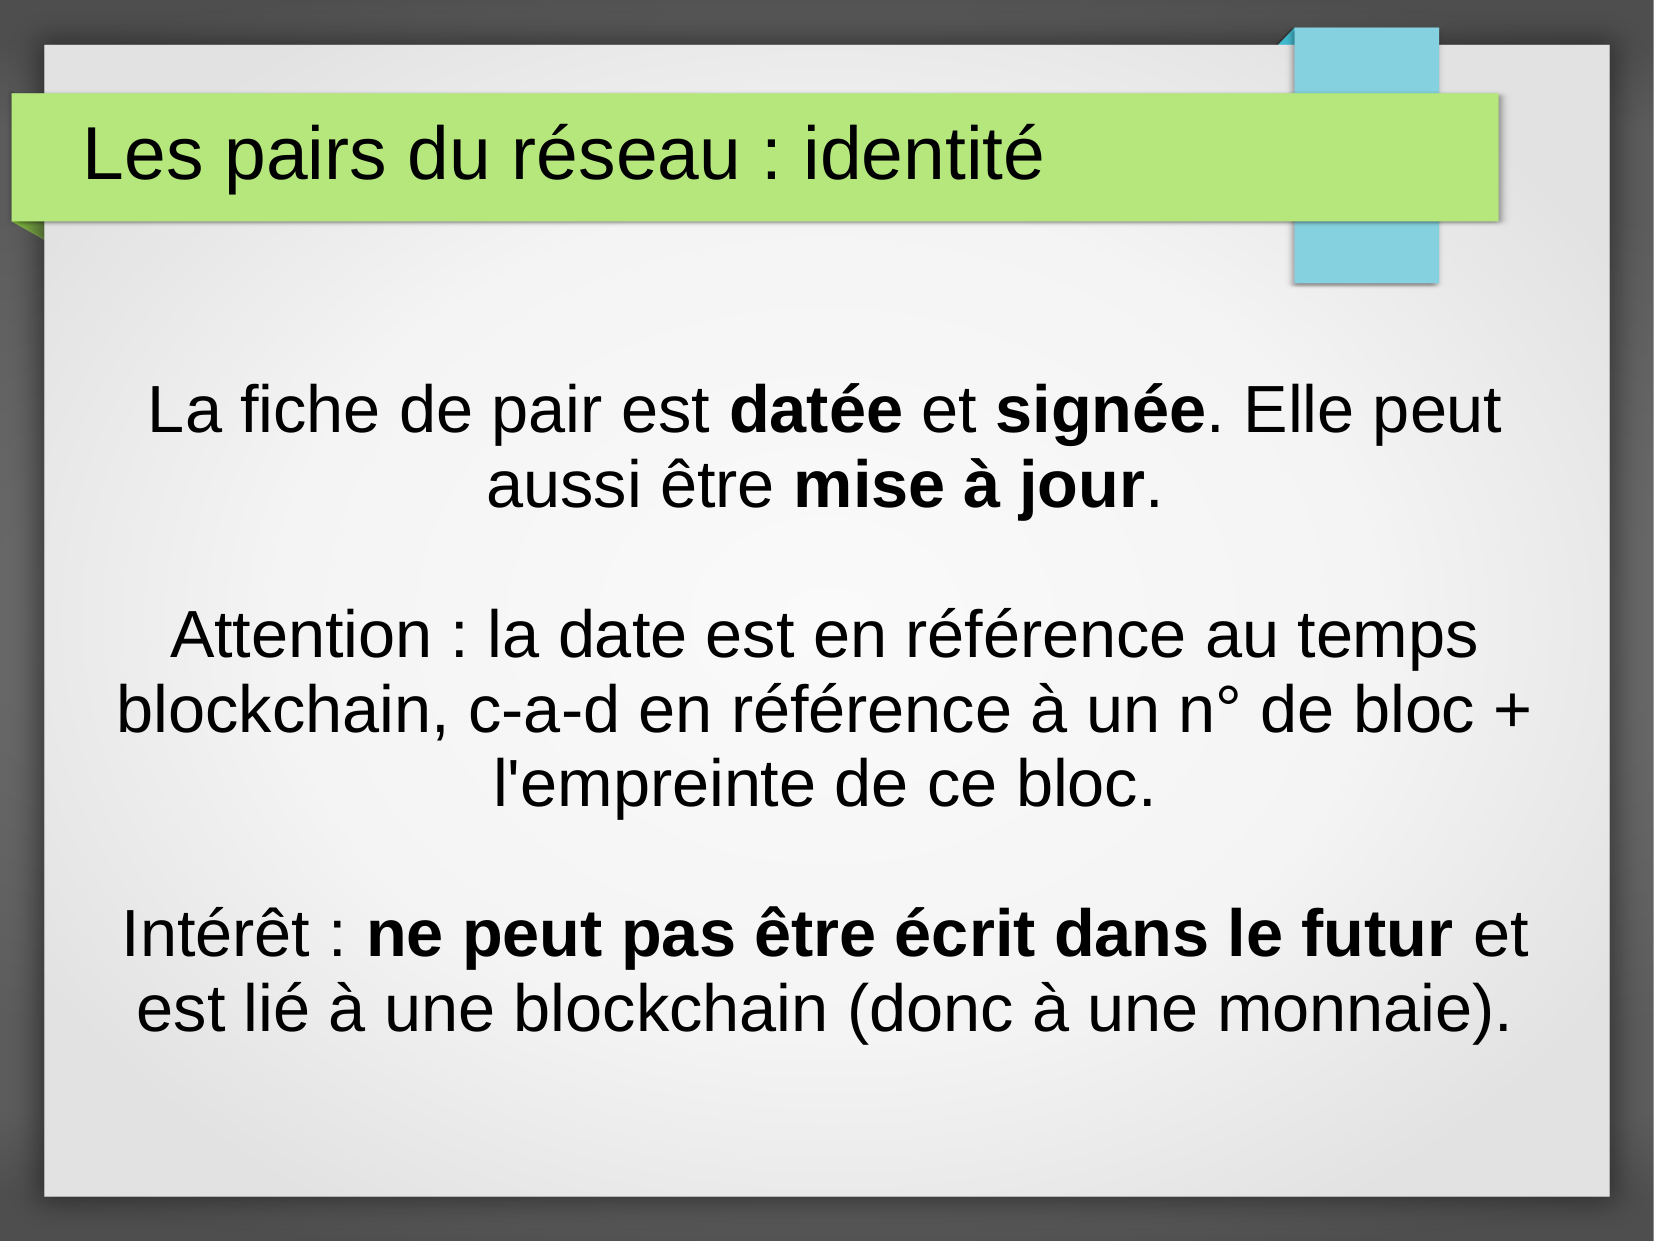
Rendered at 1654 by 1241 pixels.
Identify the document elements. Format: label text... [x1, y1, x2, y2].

title Les pairs du réseau : identité [82, 94, 1501, 213]
subtitle La fiche de pair est datée et signée. Elle peut aussi être mise à jour. Attention : la date est en référence au temps blockchain, c-a-d en référence à un n° de bloc + l'empreinte de ce bloc. Intérêt : ne peut pas être écrit dans le futur et est lié à une blockchain (donc à une monnaie). [81, 349, 1570, 1069]
picture [0, 0, 1654, 1241]
